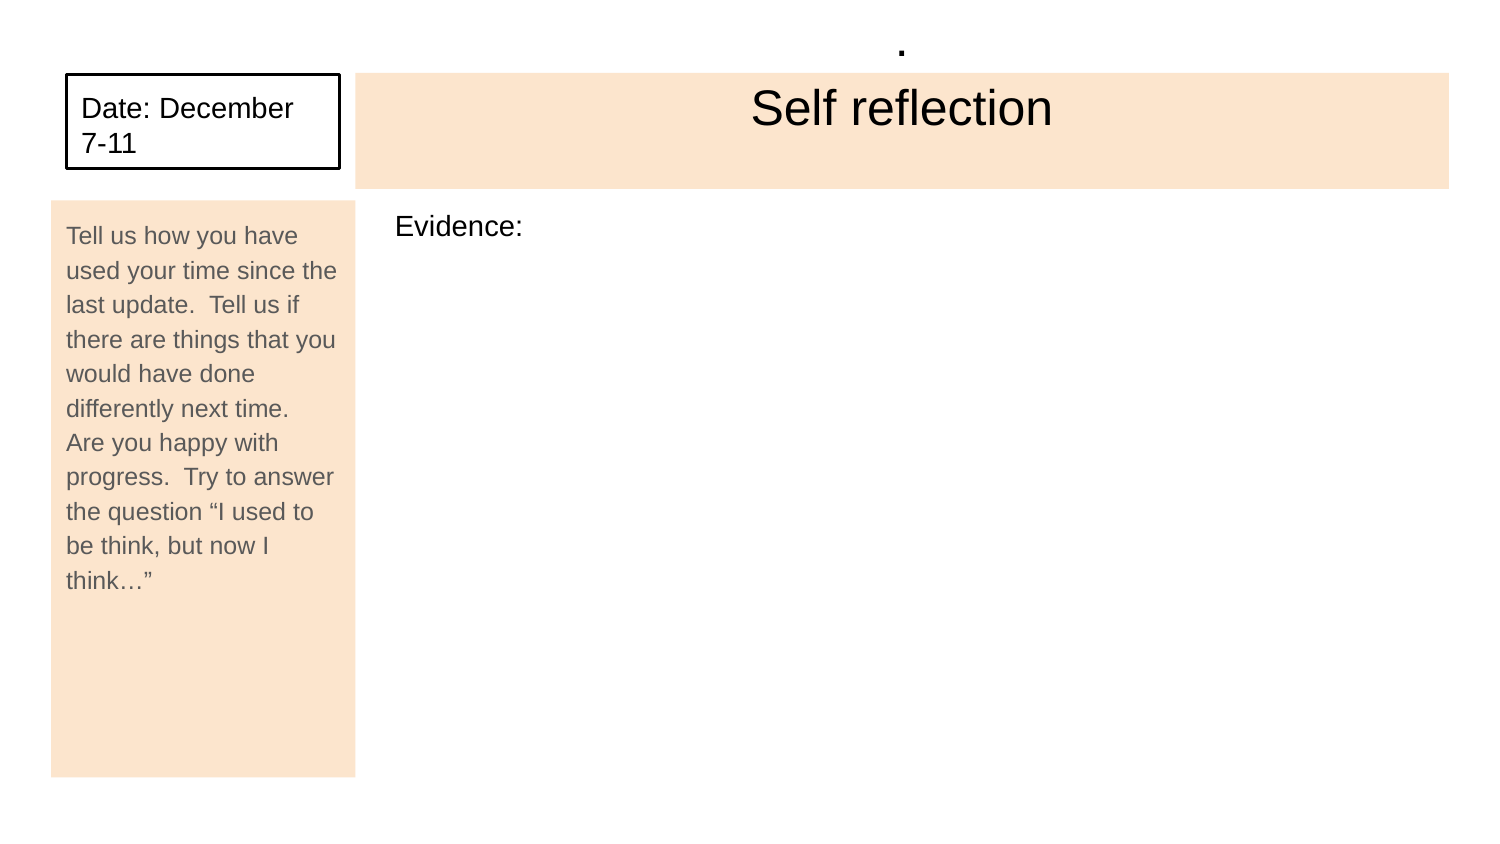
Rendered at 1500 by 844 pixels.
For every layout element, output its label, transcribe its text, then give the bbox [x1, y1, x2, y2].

title . Self reflection [355, 72, 1449, 189]
text_box Evidence: [379, 191, 1449, 781]
text_box Date: December 7-11 [66, 74, 340, 169]
list Tell us how you have used your time since the last update. Tell us if there are things that you would have done differently next time. Are you happy with progress. Try to answer the question “I used to be think, but now I think…” [51, 200, 356, 778]
